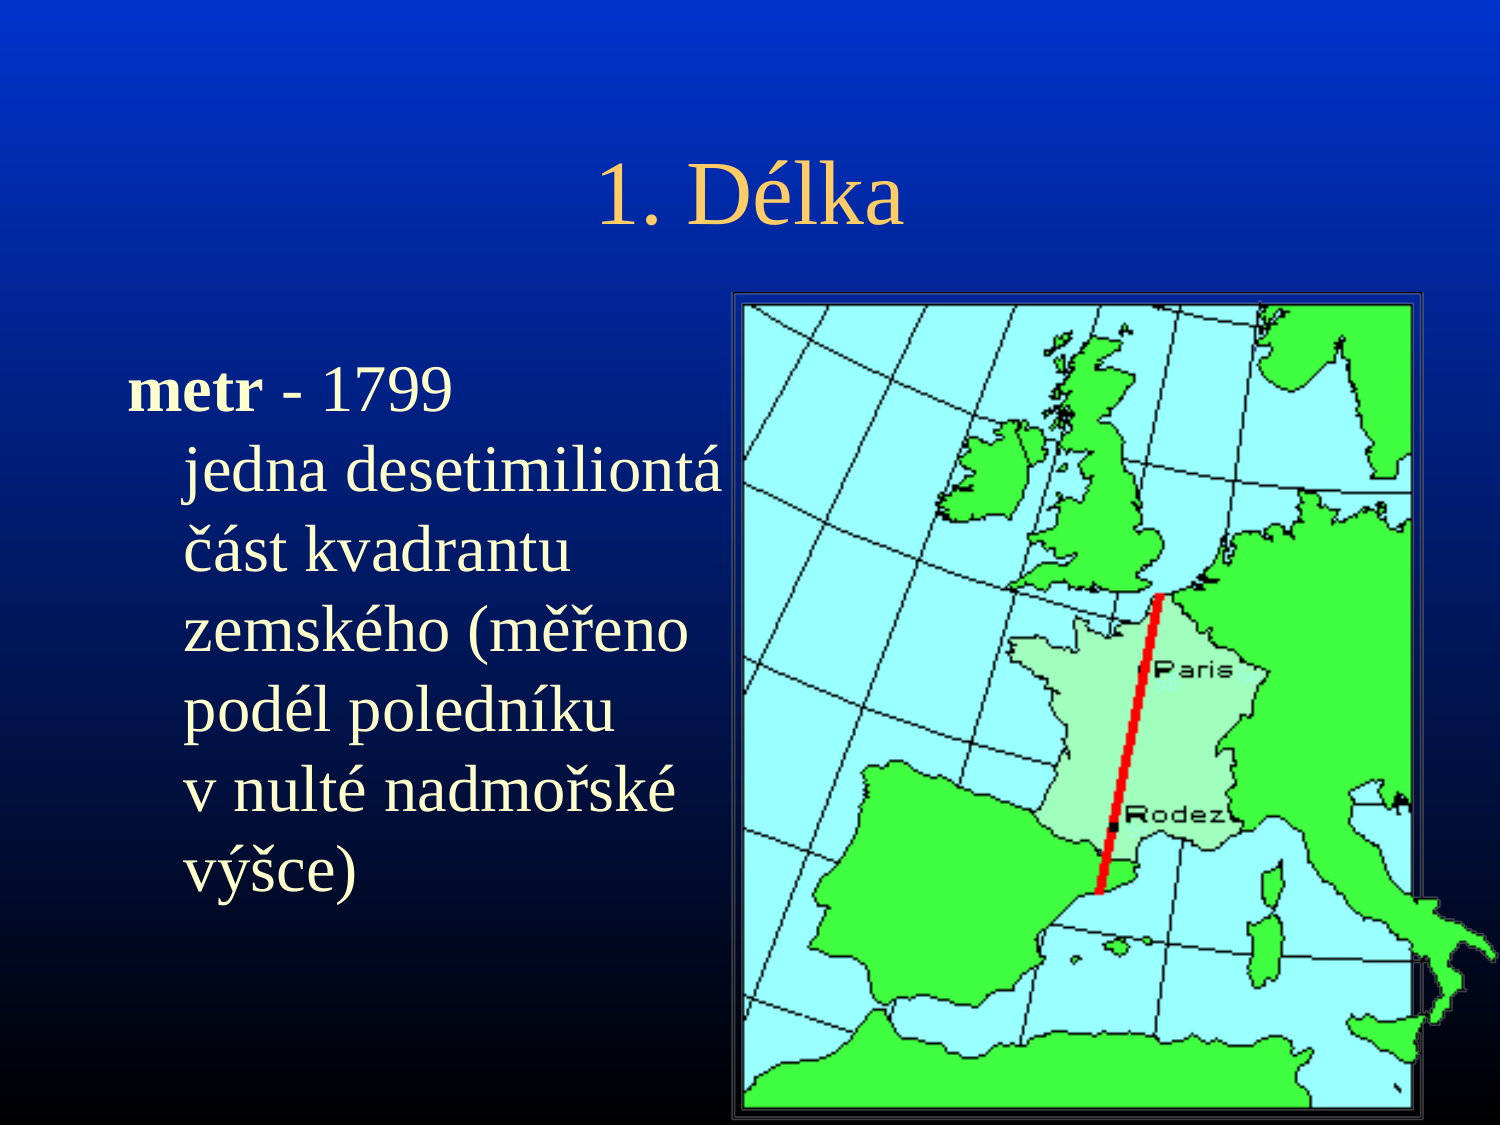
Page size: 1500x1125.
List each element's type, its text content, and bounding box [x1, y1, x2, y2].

list metr - 1799 jedna desetimiliontá část kvadrantu zemského (měřeno podél poledníku v nulté nadmořské výšce) [112, 337, 750, 1013]
picture [728, 292, 1500, 1125]
title 1. Délka [112, 37, 1388, 250]
